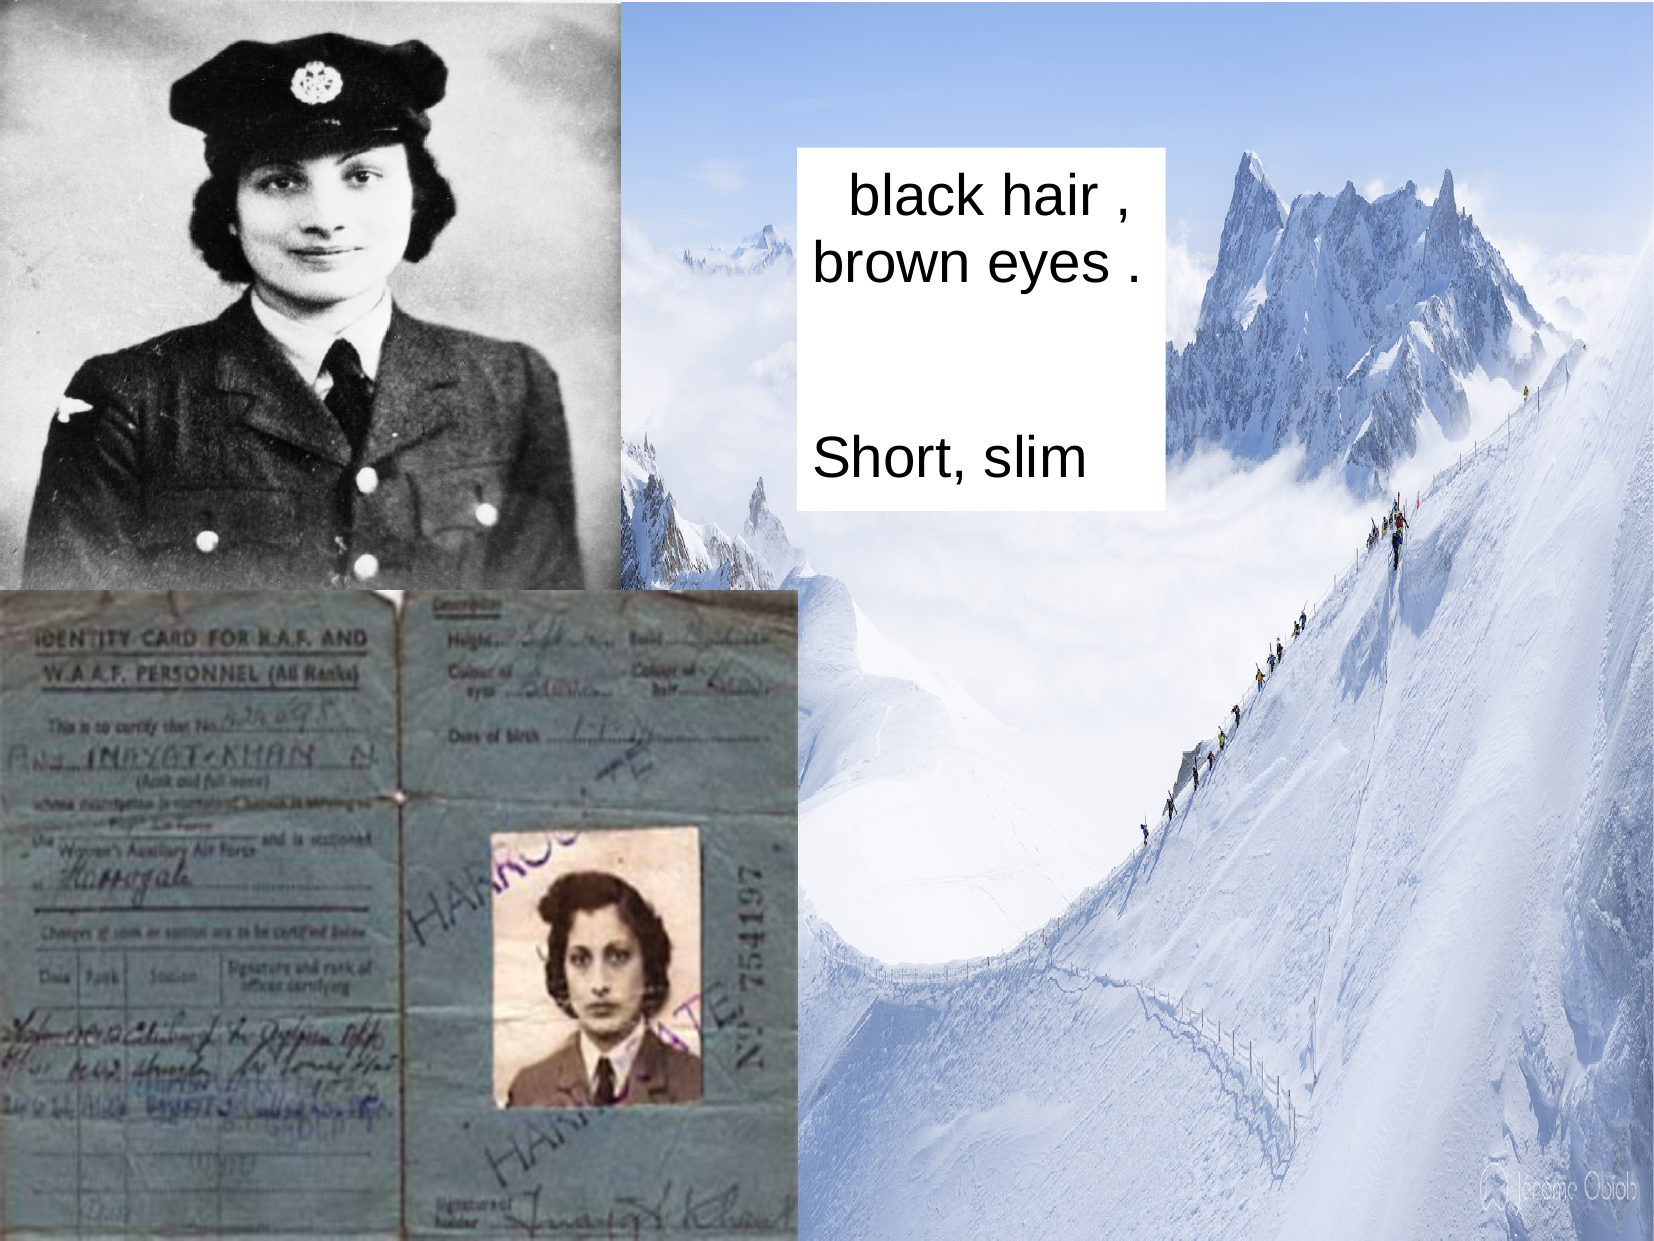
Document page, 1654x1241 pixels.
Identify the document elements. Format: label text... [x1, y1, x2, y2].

picture [0, 0, 1654, 1241]
text_box black hair , brown eyes . Short, slim [797, 147, 1166, 511]
